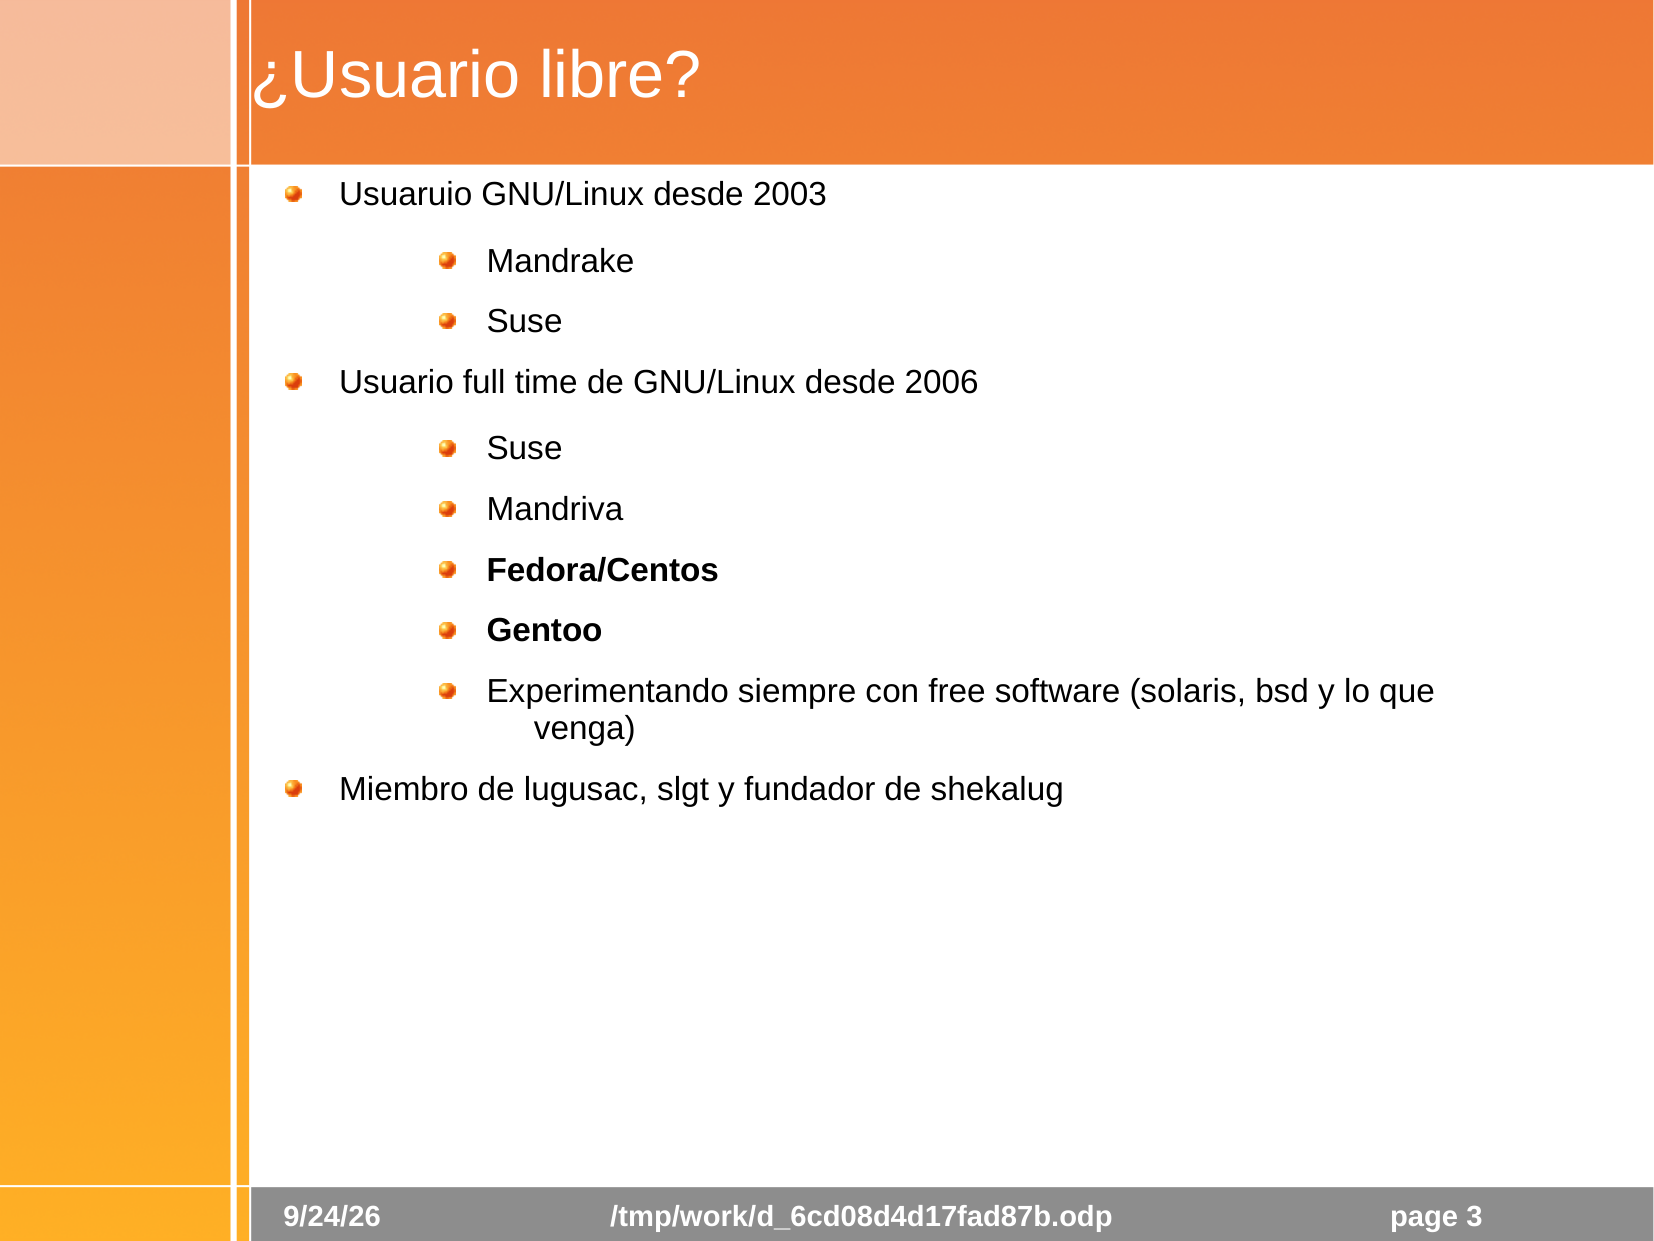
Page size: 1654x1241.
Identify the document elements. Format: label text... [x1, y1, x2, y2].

title ¿Usuario libre? [250, 19, 1477, 130]
picture [0, 0, 1654, 1241]
list Usuaruio GNU/Linux desde 2003 Mandrake Suse Usuario full time de GNU/Linux desde 2006 Suse Mandriva Fedora/Centos Gentoo Experimentando siempre con free software (solaris, bsd y lo que venga) Miembro de lugusac, slgt y fundador de shekalug [250, 175, 1477, 1036]
